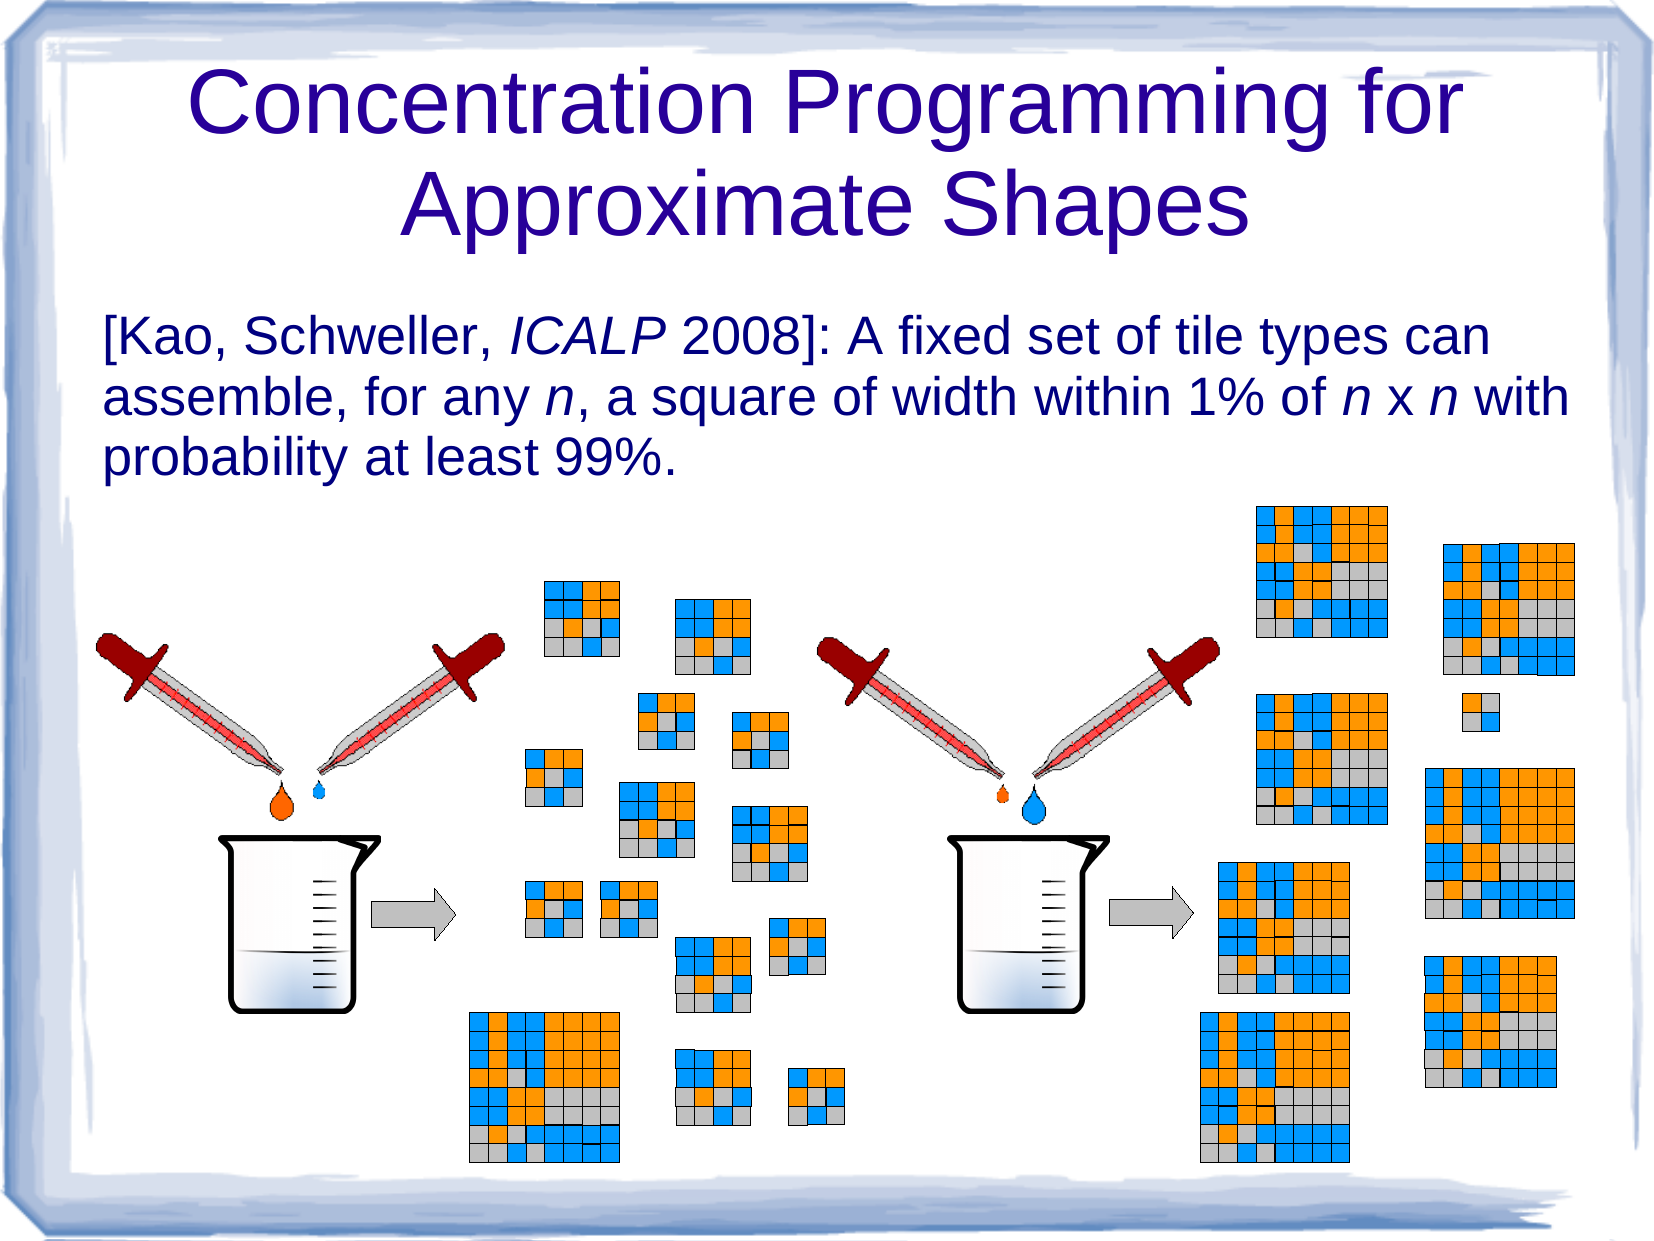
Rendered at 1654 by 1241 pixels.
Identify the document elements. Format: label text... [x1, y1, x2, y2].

text_box [600, 881, 658, 938]
text_box [732, 712, 789, 769]
text_box [1200, 1012, 1350, 1163]
text_box [1425, 768, 1575, 919]
text_box [1256, 506, 1388, 638]
text_box [675, 937, 752, 1013]
text_box [638, 693, 695, 750]
text_box [525, 749, 583, 807]
text_box [788, 1068, 845, 1126]
text_box [619, 782, 695, 858]
title Concentration Programming for Approximate Shapes [82, 49, 1571, 257]
text_box [732, 806, 808, 882]
text_box [1256, 693, 1388, 825]
text_box [1218, 862, 1350, 994]
text_box [1443, 543, 1575, 676]
text_box [1462, 693, 1500, 732]
text_box [544, 581, 620, 657]
text_box [675, 1049, 752, 1126]
text_box [1109, 886, 1194, 939]
picture [0, 0, 1654, 1241]
text_box [Kao, Schweller, ICALP 2008]: A fixed set of tile types can assemble, for any n, a square of width within 1% of n x n with probability at least 99%. [102, 305, 1594, 488]
text_box [371, 888, 456, 941]
text_box [675, 599, 751, 675]
text_box [469, 1012, 620, 1163]
text_box [1424, 956, 1557, 1088]
text_box [769, 918, 826, 976]
text_box [525, 881, 583, 938]
